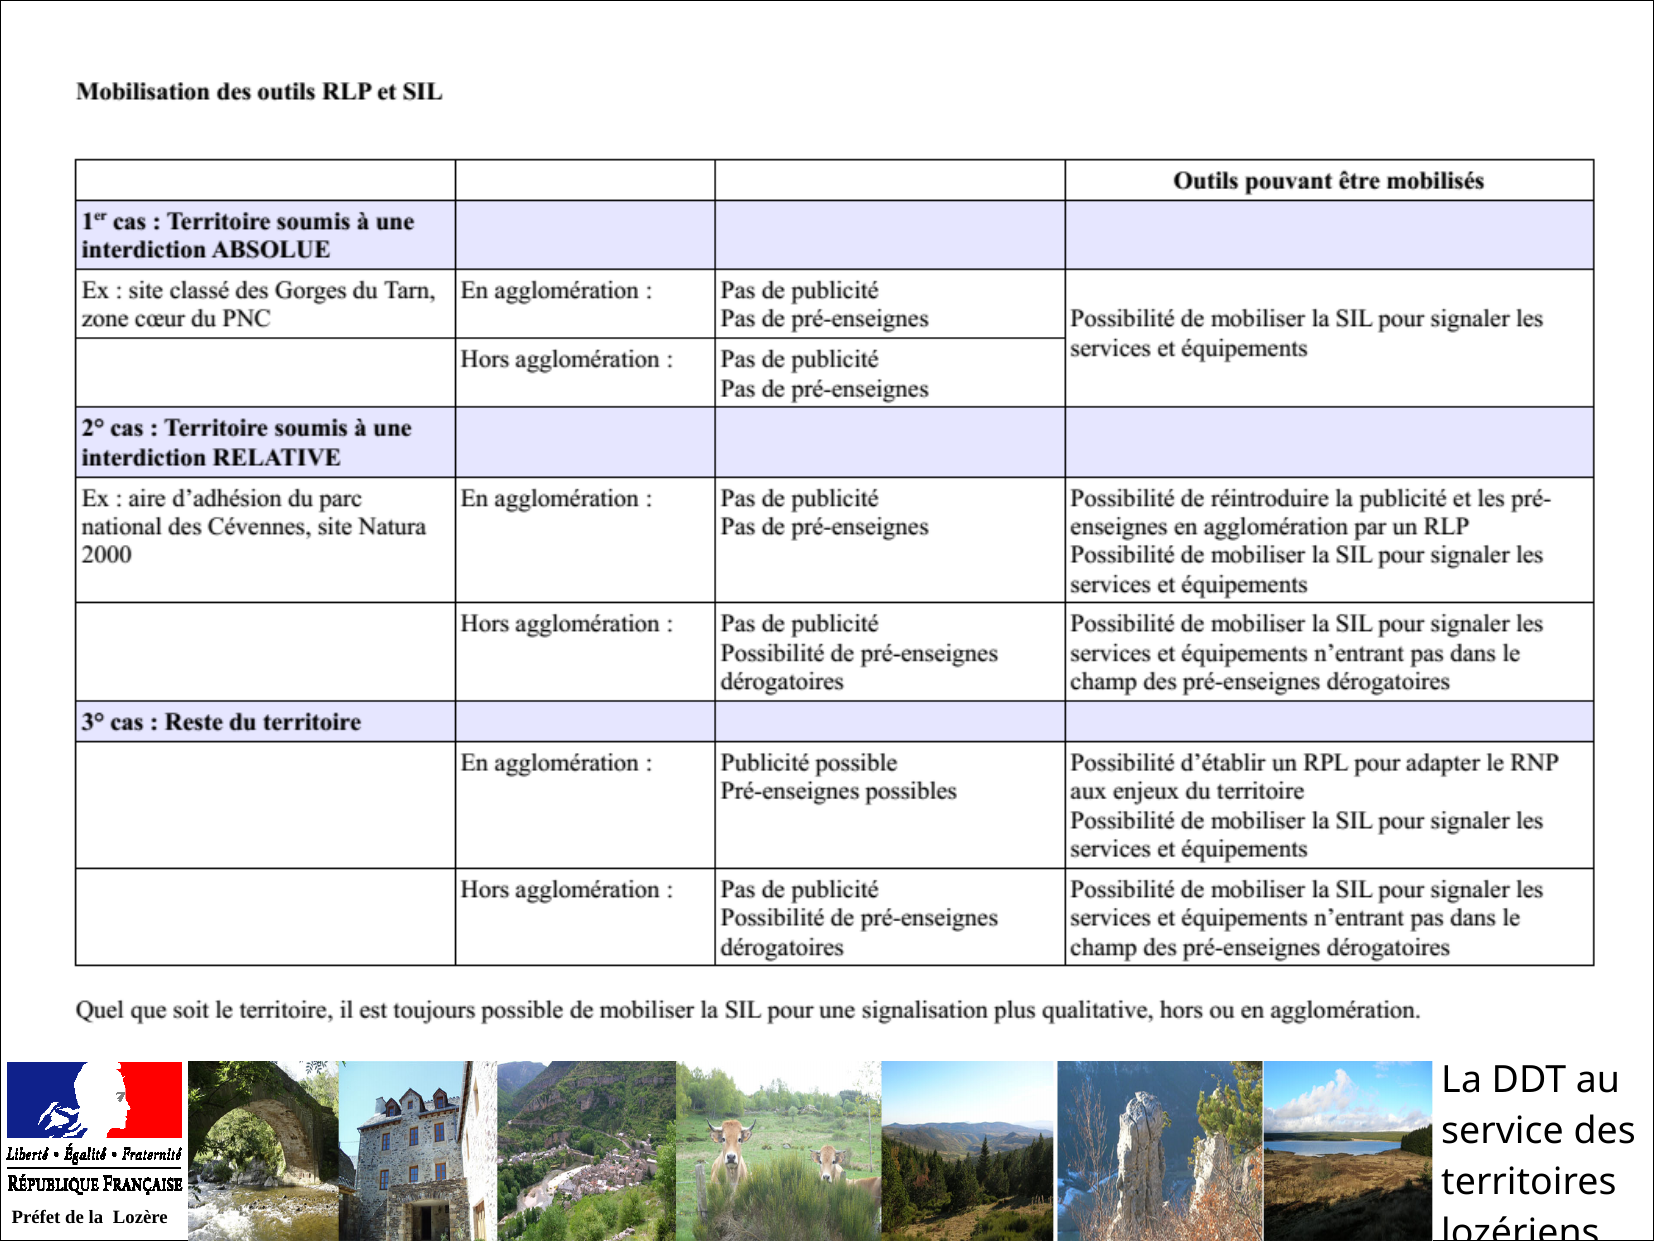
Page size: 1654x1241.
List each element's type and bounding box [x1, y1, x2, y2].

picture [72, 81, 1598, 1029]
picture [188, 1061, 1433, 1241]
picture [6, 1059, 183, 1195]
